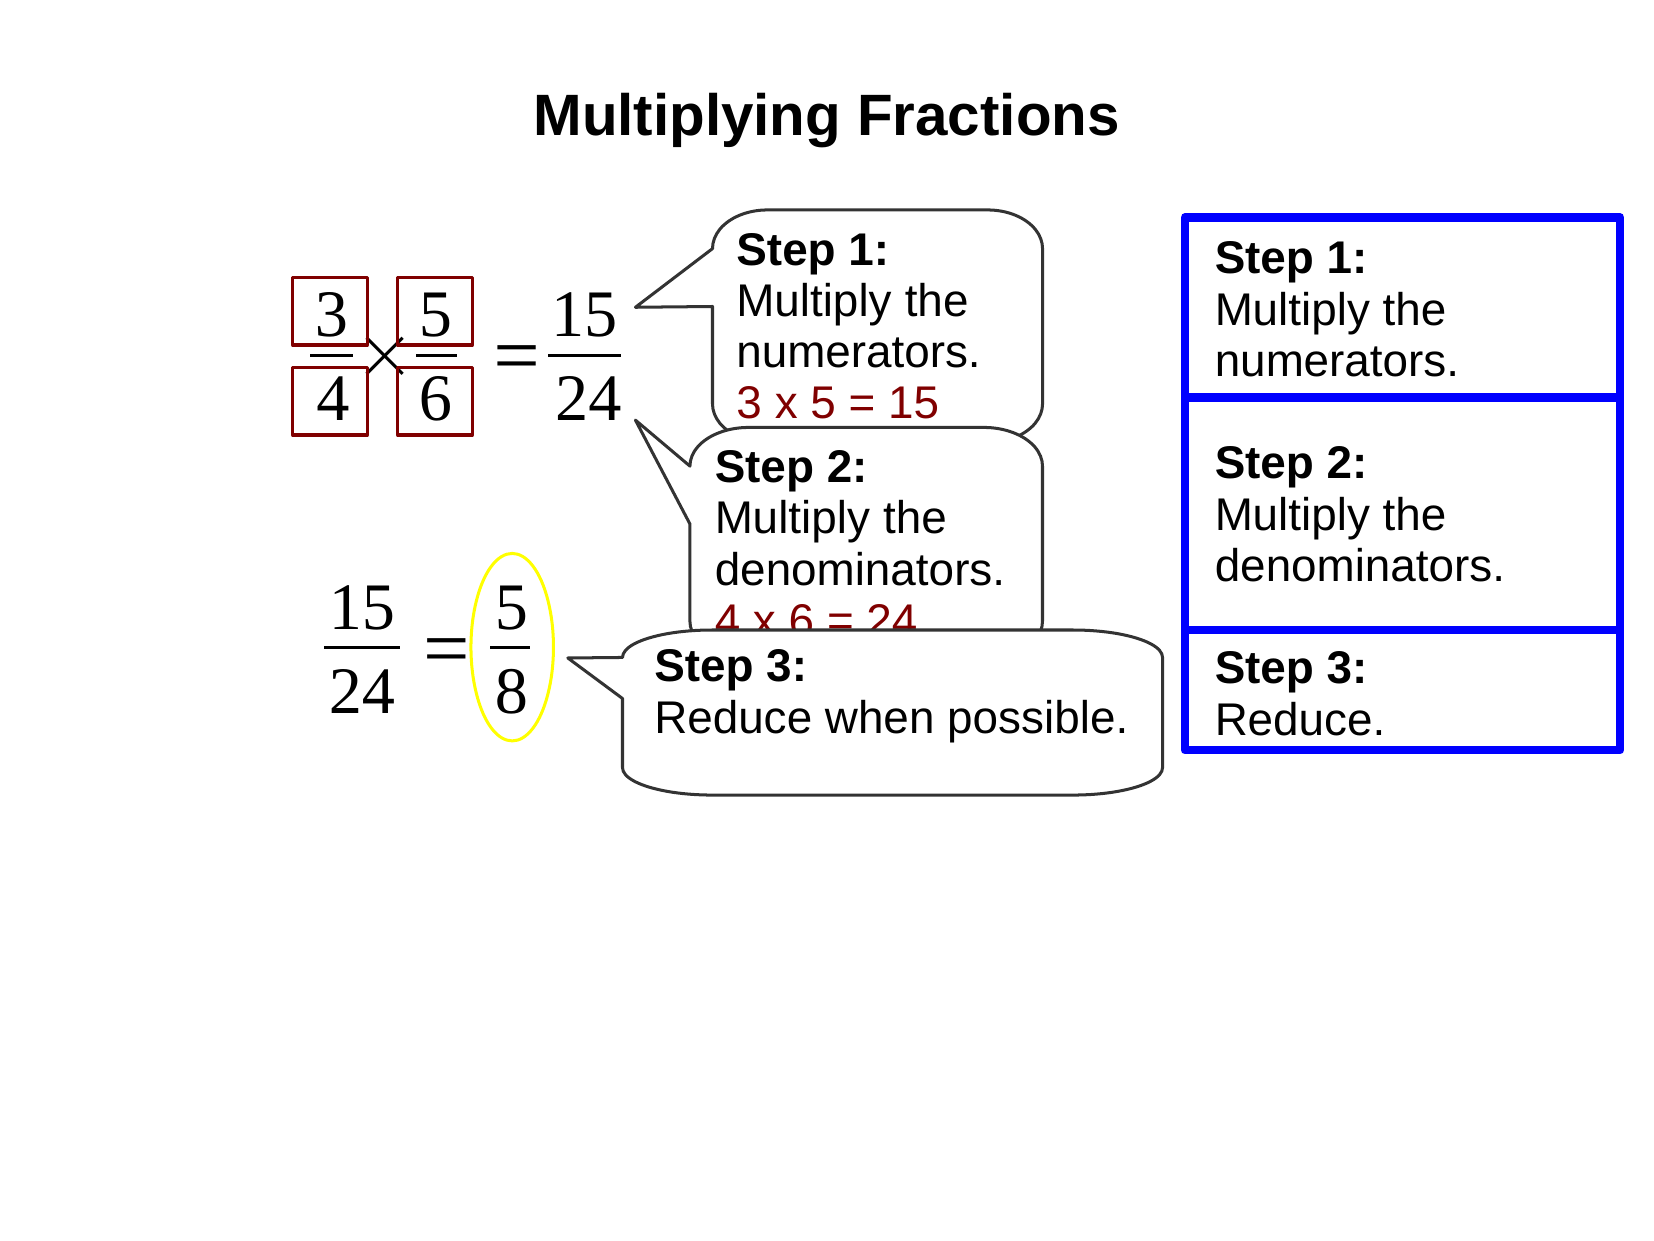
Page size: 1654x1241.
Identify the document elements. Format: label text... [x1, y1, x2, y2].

text_box Step 1: Multiply the numerators. 3 x 5 = 15 [635, 209, 1043, 435]
text_box Step 2: Multiply the denominators. 4 x 6 = 24 [635, 420, 1043, 630]
chart [482, 277, 631, 436]
chart [412, 570, 488, 728]
chart [315, 570, 410, 728]
text_box Step 1: Multiply the numerators. Step 2: Multiply the denominators. Step 3: Reduce. [1200, 402, 1616, 626]
text_box Step 1: Multiply the numerators. Step 2: Multiply the denominators. Step 3: Reduce. [1623, 225, 1628, 754]
chart [399, 369, 466, 433]
text_box Step 3: Reduce when possible. [567, 630, 1163, 796]
chart [300, 279, 366, 343]
text_box Step 1: Multiply the numerators. Step 2: Multiply the denominators. Step 3: Reduce. [1200, 225, 1616, 393]
text_box Step 1: Multiply the numerators. Step 2: Multiply the denominators. Step 3: Reduce. [1200, 634, 1616, 746]
chart [300, 277, 466, 435]
text_box Multiplying Fractions [433, 75, 1220, 157]
chart [399, 279, 466, 343]
chart [300, 369, 366, 433]
chart [473, 570, 540, 728]
